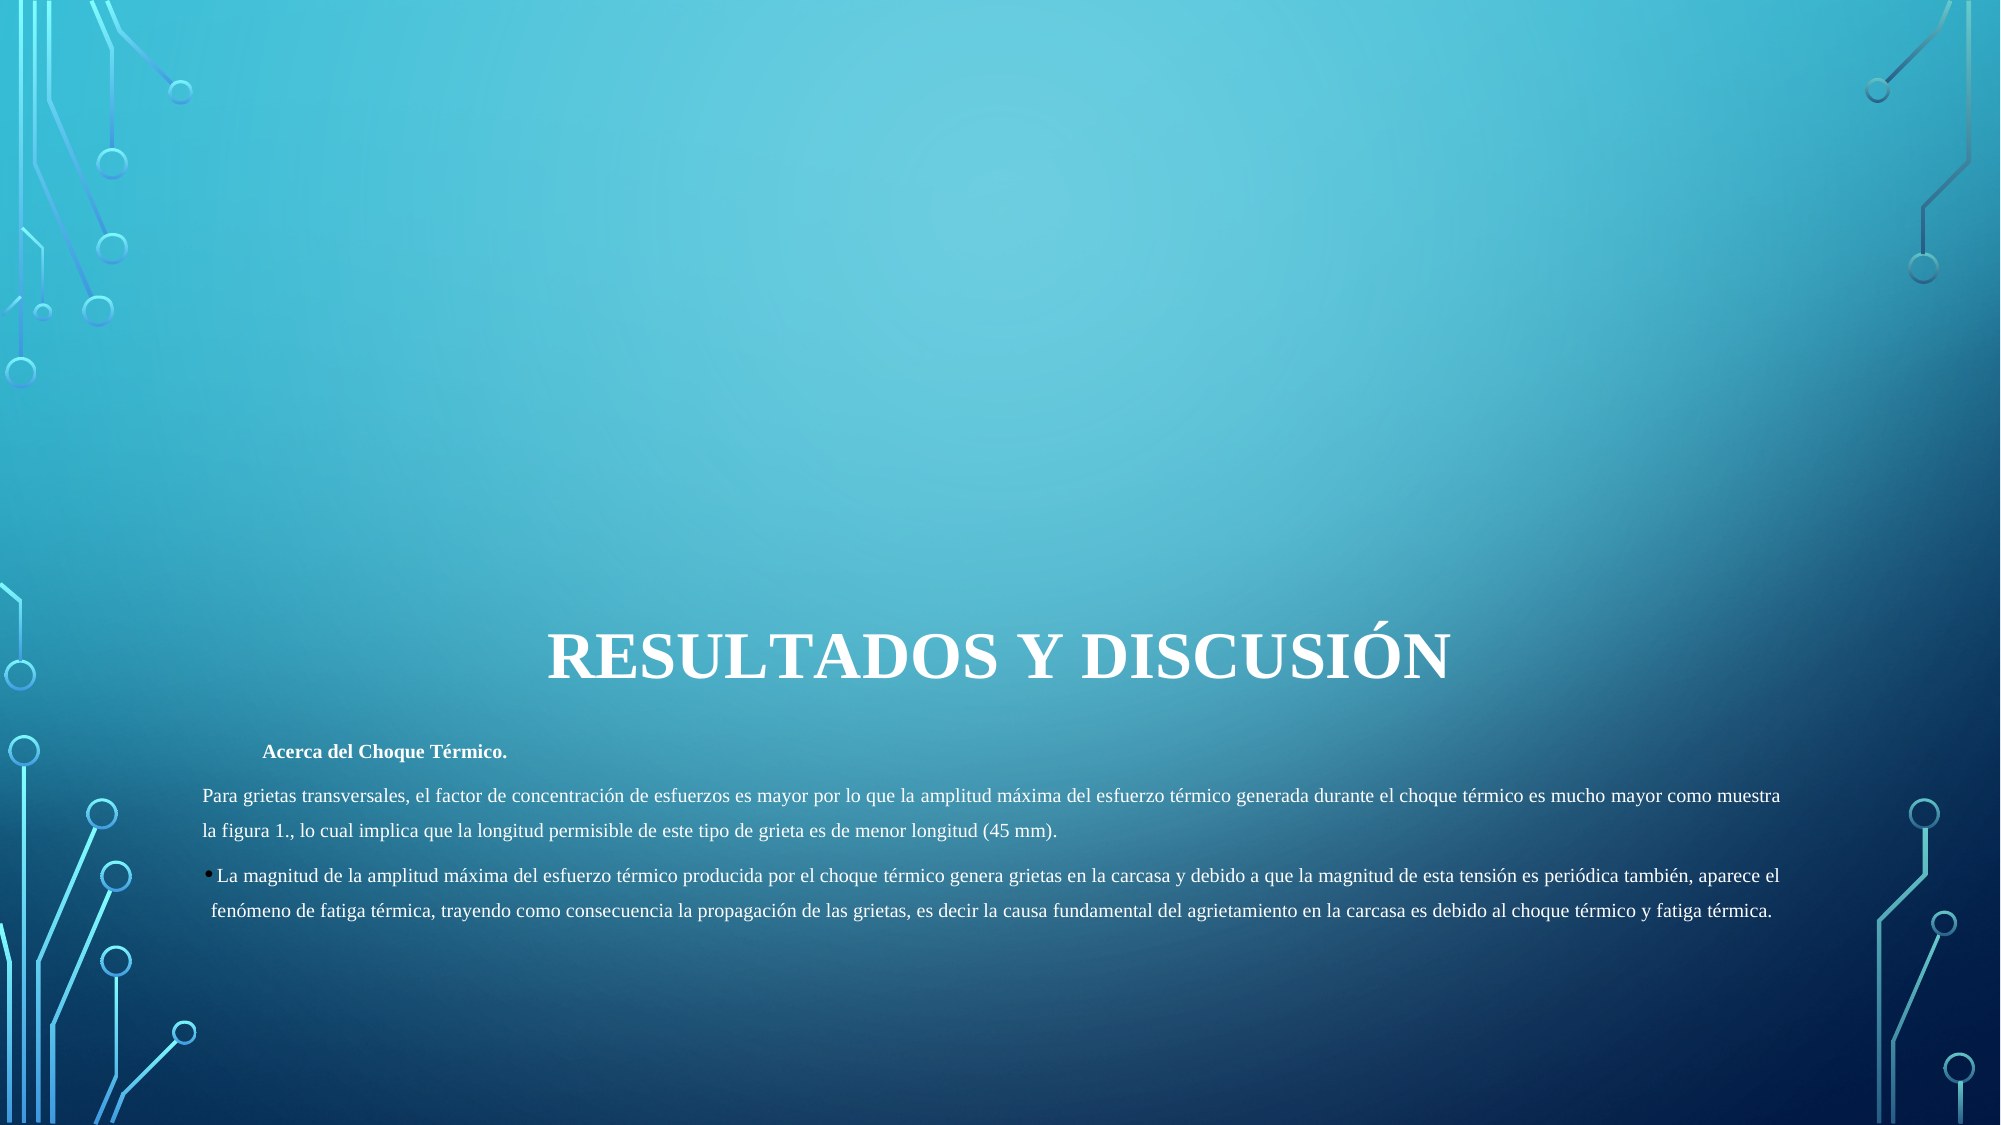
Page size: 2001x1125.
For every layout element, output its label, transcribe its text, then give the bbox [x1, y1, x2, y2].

title Resultados y discusión [187, 16, 1813, 134]
list Acerca del Choque Térmico. Para grietas transversales, el factor de concentración de esfuerzos es mayor por lo que la amplitud máxima del esfuerzo térmico generada durante el choque térmico es mucho mayor como muestra la figura 1., lo cual implica que la longitud permisible de este tipo de grieta es de menor longitud (45 mm). La magnitud de la amplitud máxima del esfuerzo térmico producida por el choque térmico genera grietas en la carcasa y debido a que la magnitud de esta tensión es periódica también, aparece el fenómeno de fatiga térmica, trayendo como consecuencia la propagación de las grietas, es decir la causa fundamental del agrietamiento en la carcasa es debido al choque térmico y fatiga térmica. [187, 170, 1847, 1087]
